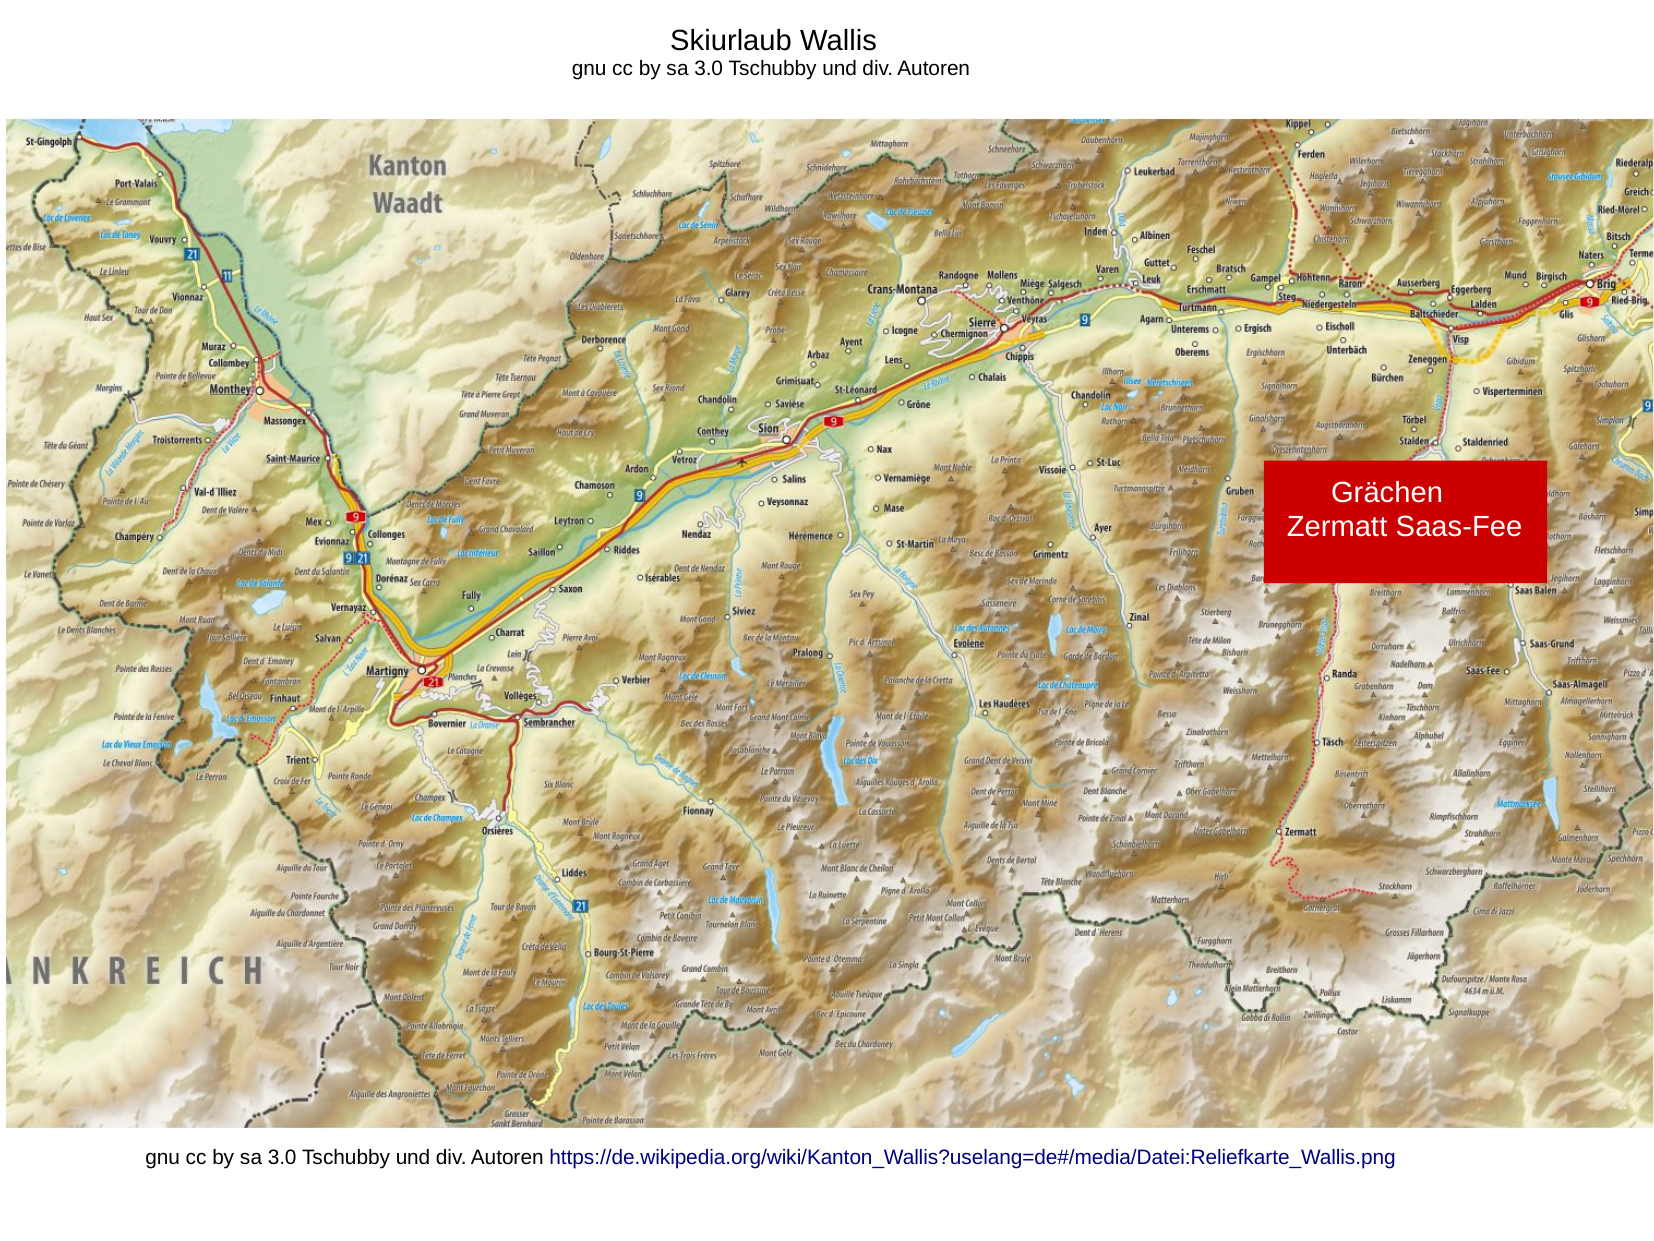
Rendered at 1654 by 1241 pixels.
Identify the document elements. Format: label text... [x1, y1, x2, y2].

text_box gnu cc by sa 3.0 Tschubby und div. Autoren https://de.wikipedia.org/wiki/Kanton_Wallis?uselang=de#/media/Datei:Reliefkarte_Wallis.png [129, 1145, 1418, 1169]
picture [5, 118, 1654, 1129]
text_box Skiurlaub Wallis gnu cc by sa 3.0 Tschubby und div. Autoren [129, 23, 1418, 80]
text_box Grächen Zermatt Saas-Fee [1263, 460, 1548, 584]
